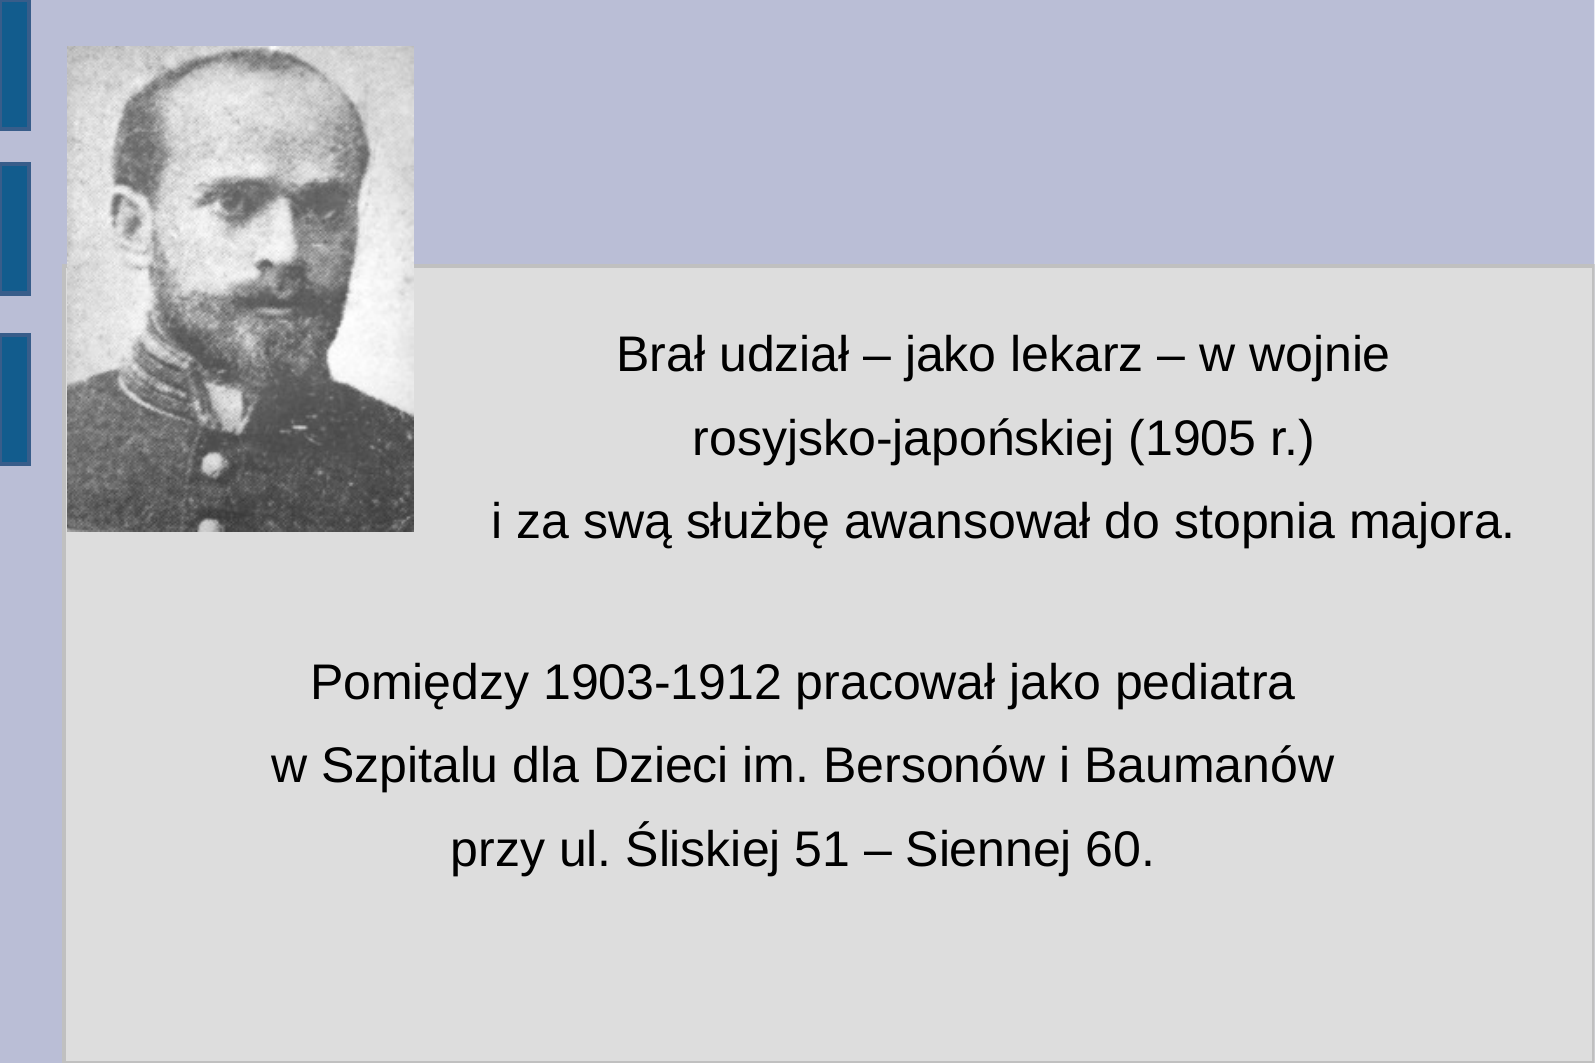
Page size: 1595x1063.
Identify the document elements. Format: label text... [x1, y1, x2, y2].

text_box Pomiędzy 1903-1912 pracował jako pediatra w Szpitalu dla Dzieci im. Bersonów i Baumanów przy ul. Śliskiej 51 – Siennej 60. [106, 625, 1501, 898]
picture [67, 46, 414, 532]
text_box Brał udział – jako lekarz – w wojnie rosyjsko-japońskiej (1905 r.) i za swą służbę awansował do stopnia majora. [472, 298, 1536, 567]
